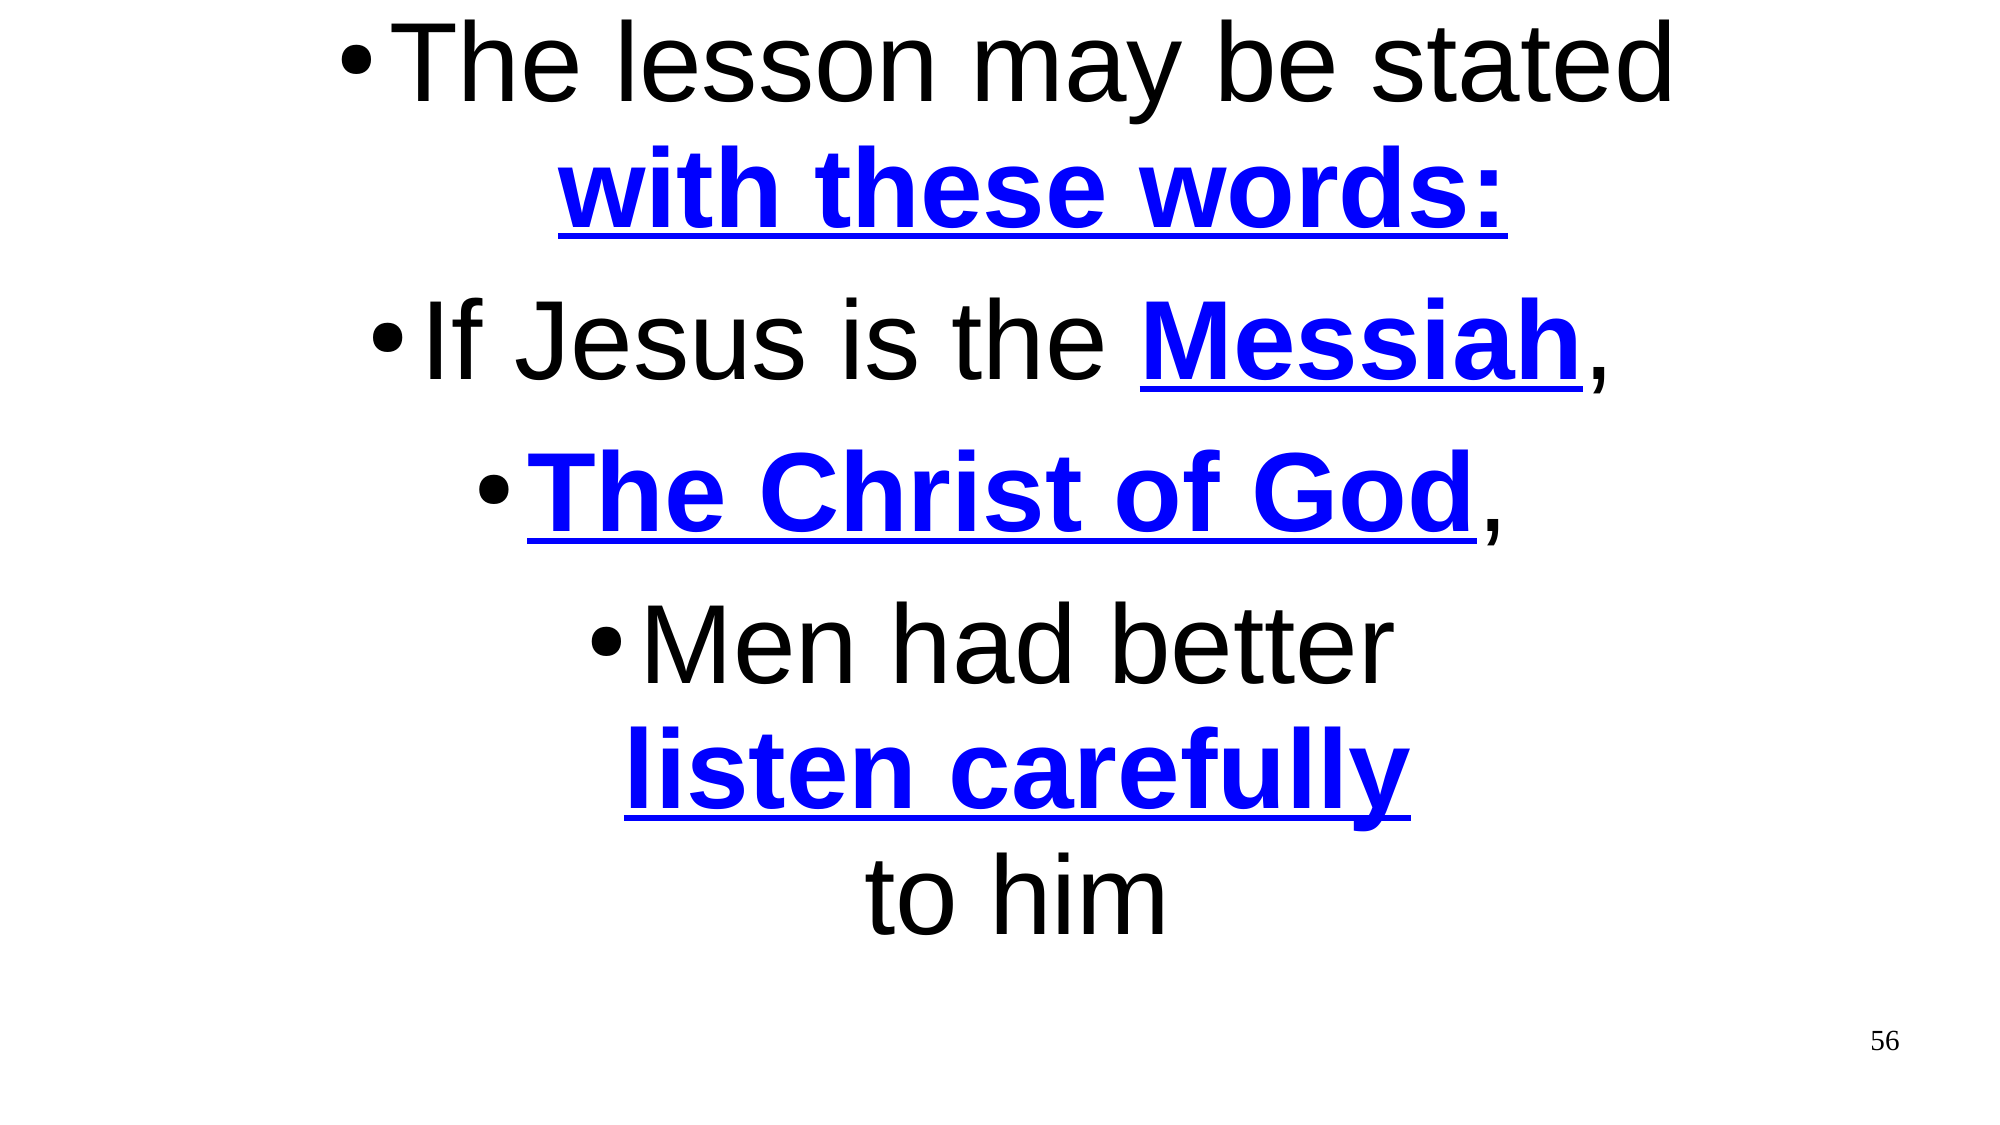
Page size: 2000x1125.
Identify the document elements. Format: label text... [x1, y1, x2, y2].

list The lesson may be stated with these words: If Jesus is the Messiah, The Christ of God, Men had better listen carefully to him [0, 0, 1996, 1123]
